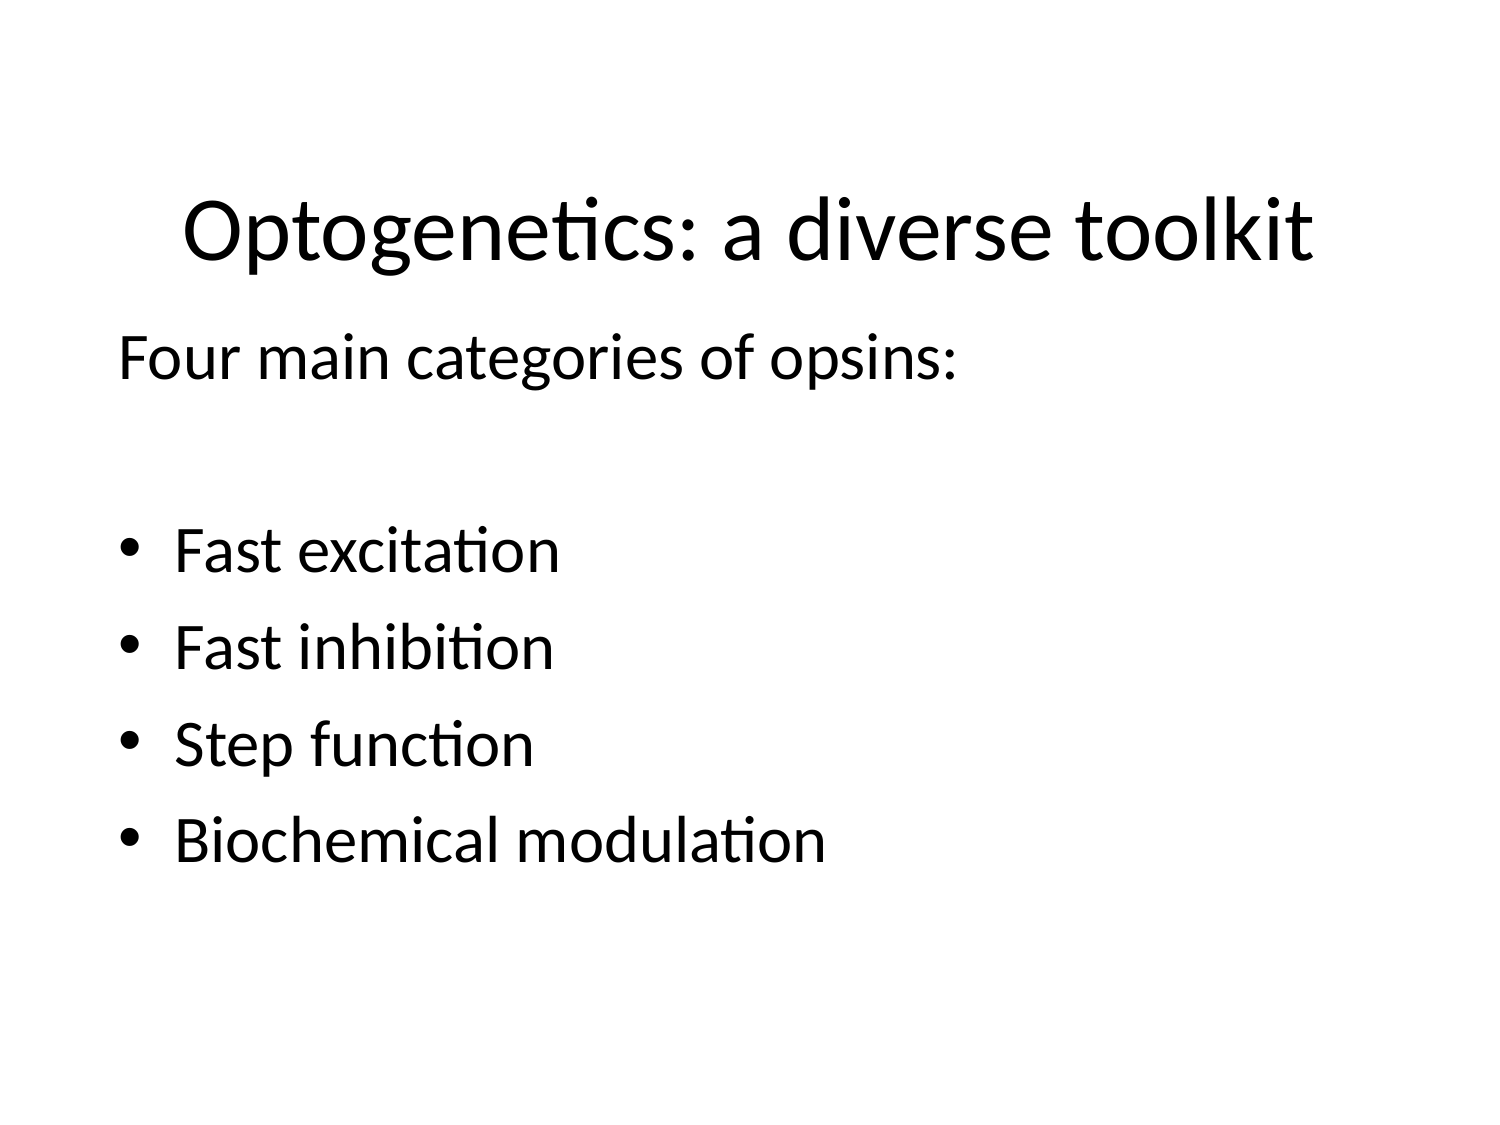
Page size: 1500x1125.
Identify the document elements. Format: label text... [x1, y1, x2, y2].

list Four main categories of opsins: Fast excitation Fast inhibition Step function Biochemical modulation [103, 305, 1397, 923]
title Optogenetics: a diverse toolkit [103, 141, 1397, 305]
